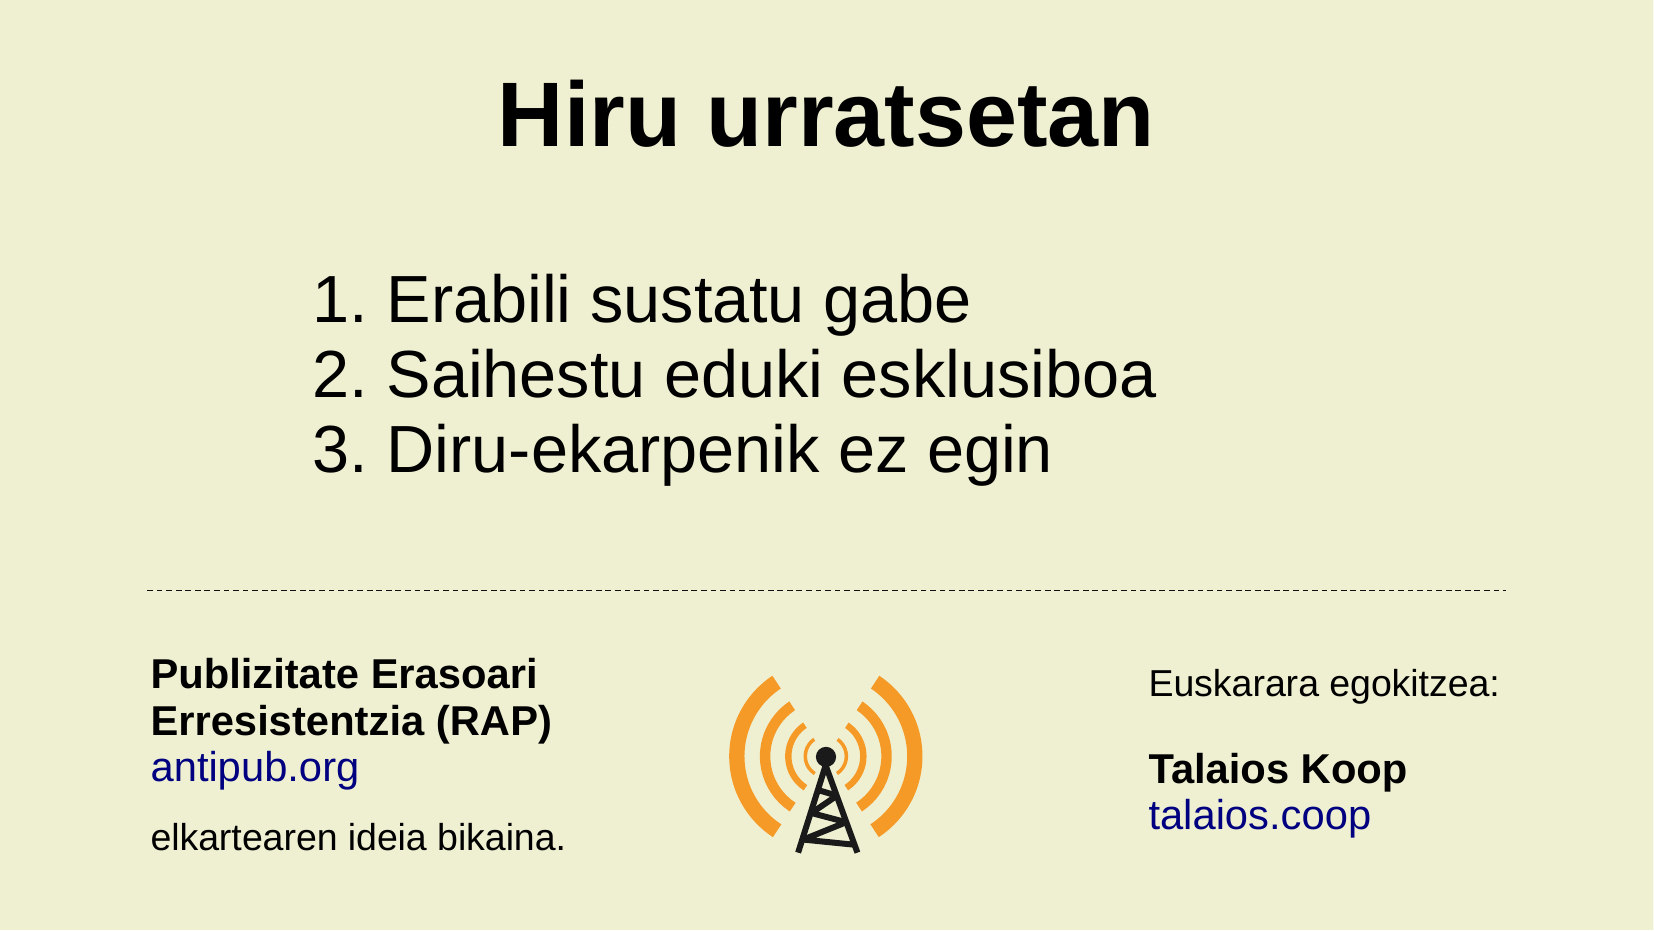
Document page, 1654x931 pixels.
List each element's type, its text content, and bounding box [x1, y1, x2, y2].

title Hiru urratsetan [82, 37, 1571, 193]
text_box Publizitate Erasoari Erresistentzia (RAP) antipub.org [135, 643, 650, 798]
picture [708, 639, 943, 875]
subtitle 1. Erabili sustatu gabe 2. Saihestu eduki esklusiboa 3. Diru-ekarpenik ez egin [312, 247, 1471, 502]
text_box Euskarara egokitzea: [1133, 655, 1595, 715]
text_box Talaios Koop talaios.coop [1133, 738, 1607, 893]
text_box elkartearen ideia bikaina. [135, 809, 591, 866]
